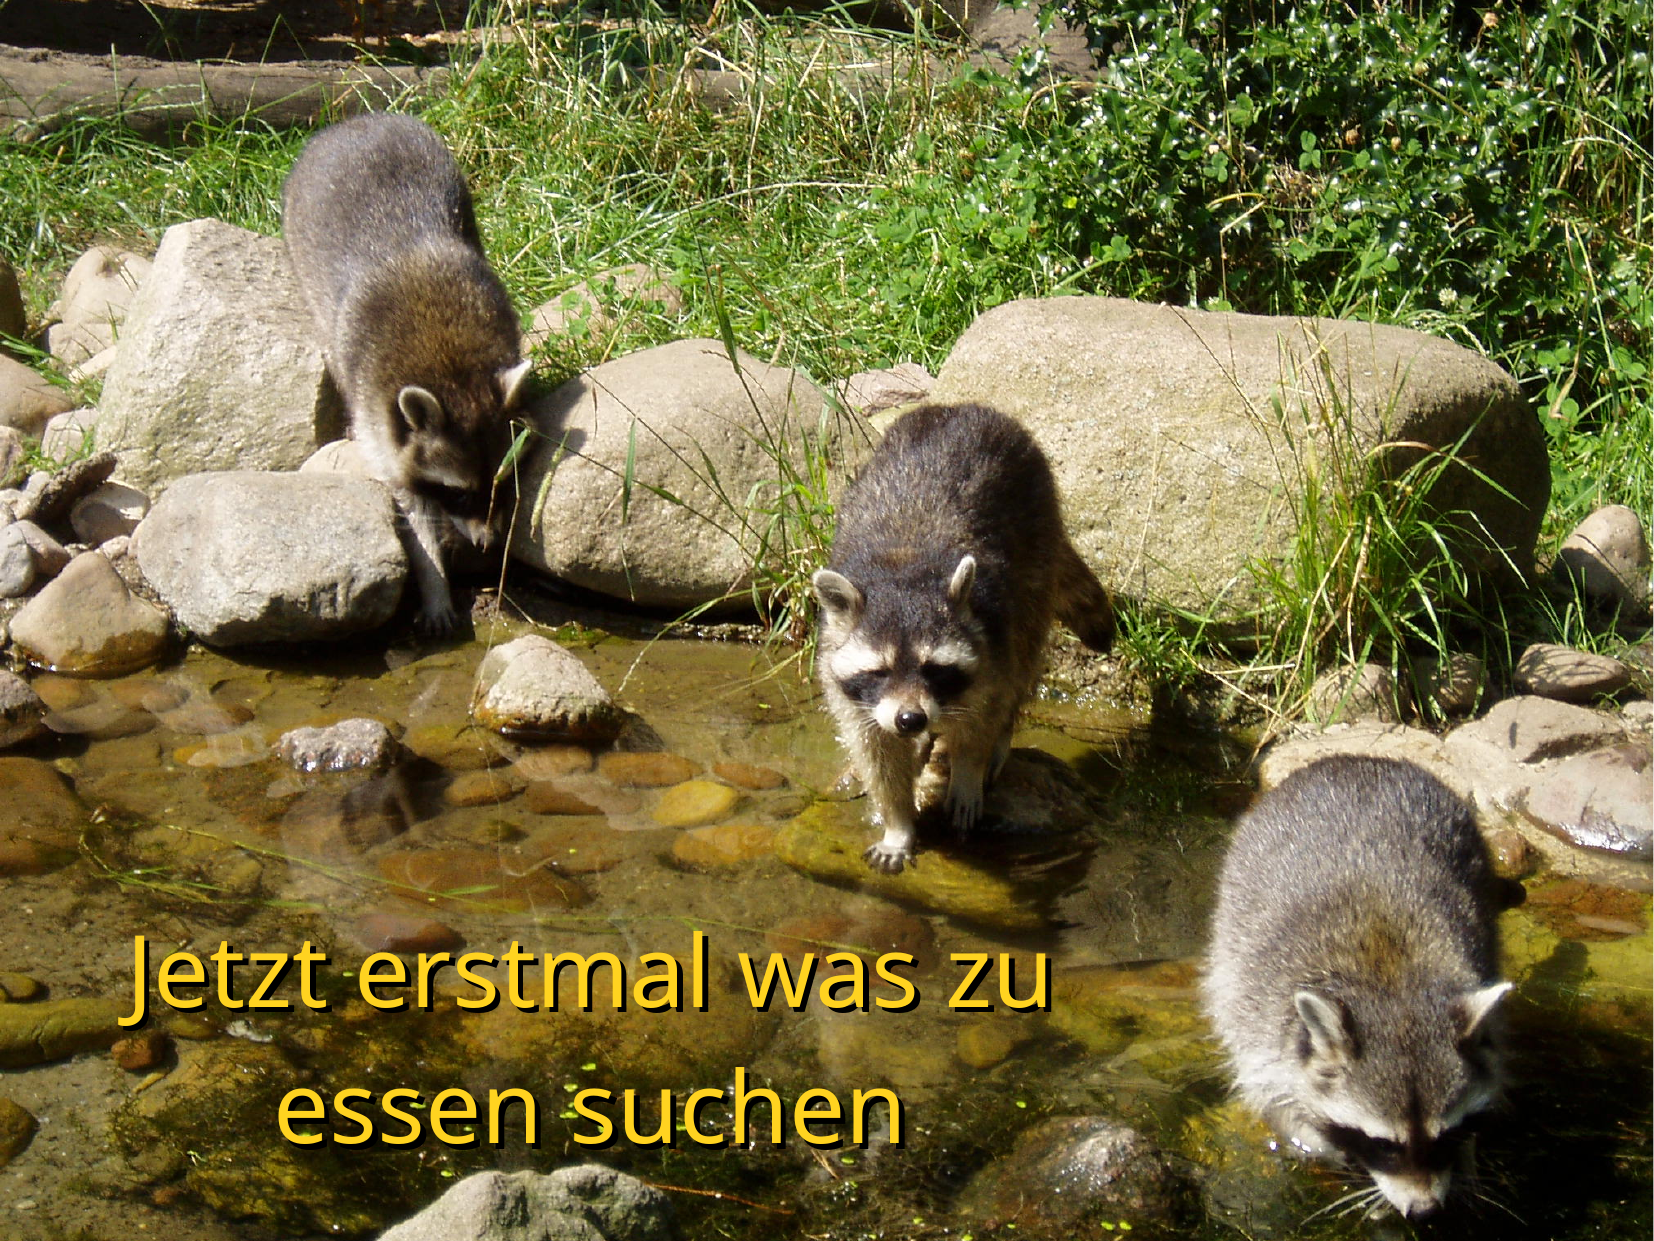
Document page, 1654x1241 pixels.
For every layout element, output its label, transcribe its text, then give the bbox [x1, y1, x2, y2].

picture [0, 0, 1654, 1241]
subtitle Jetzt erstmal was zu essen suchen [0, 797, 1182, 1241]
